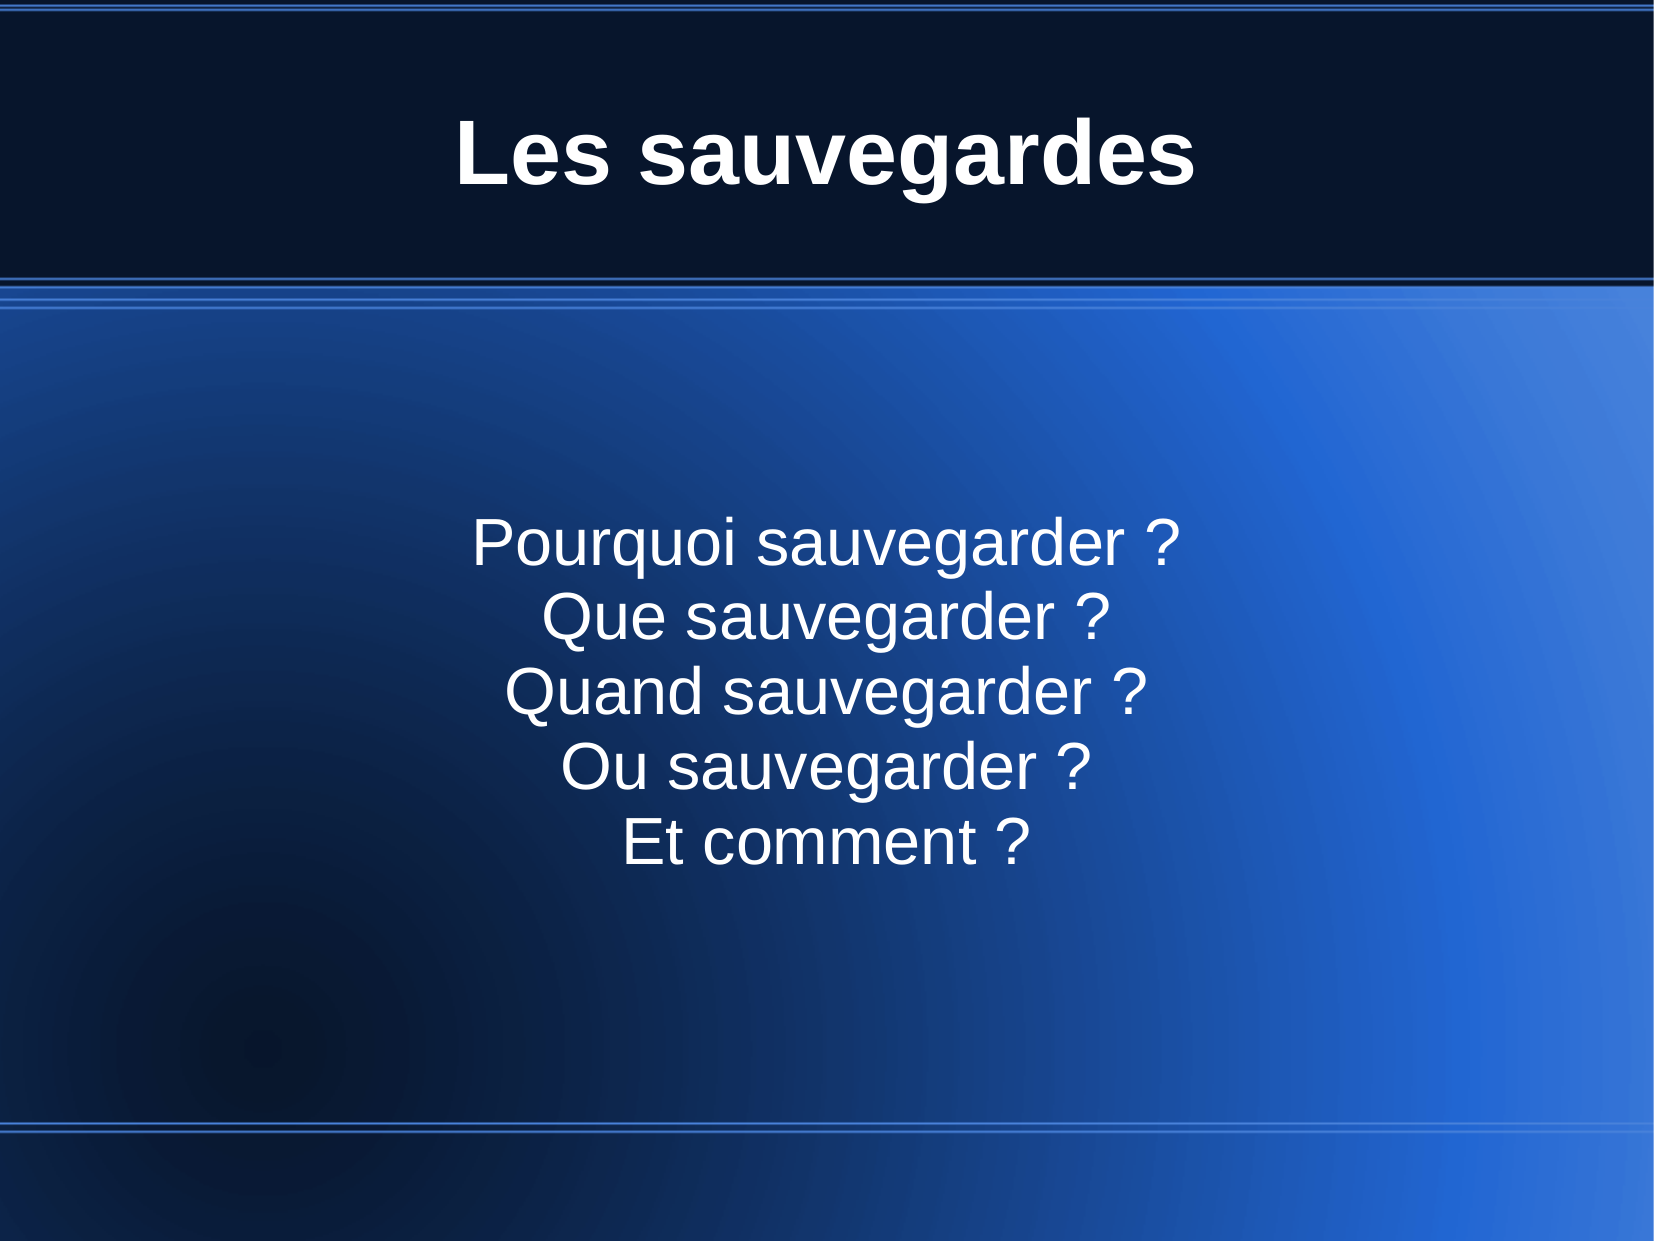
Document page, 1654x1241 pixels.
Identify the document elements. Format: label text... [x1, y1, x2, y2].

picture [0, 0, 1654, 1241]
title Les sauvegardes [82, 49, 1571, 257]
subtitle Pourquoi sauvegarder ? Que sauvegarder ? Quand sauvegarder ? Ou sauvegarder ? Et comment ? [82, 355, 1571, 1174]
